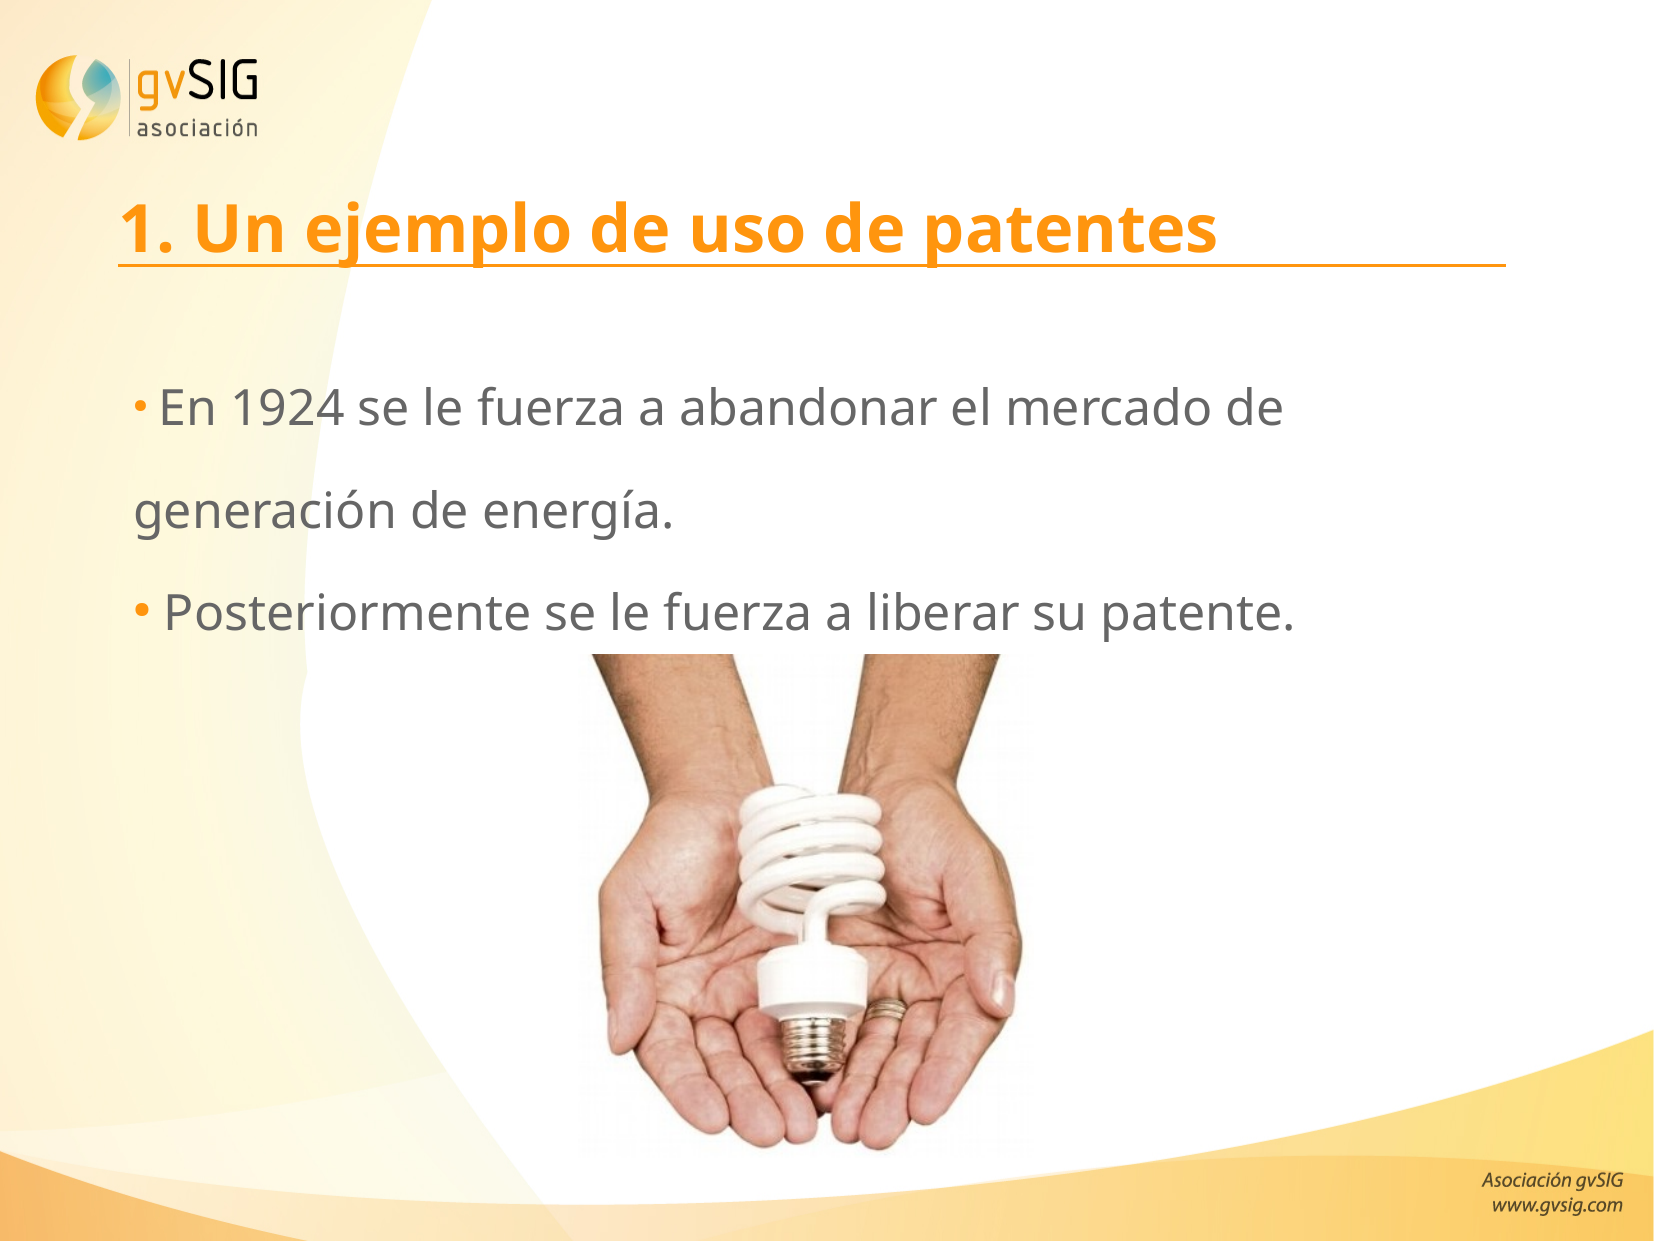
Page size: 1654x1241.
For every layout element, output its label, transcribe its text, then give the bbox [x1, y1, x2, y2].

text_box En 1924 se le fuerza a abandonar el mercado de generación de energía. Posteriormente se le fuerza a liberar su patente. [118, 330, 1477, 754]
picture [0, 0, 1654, 1241]
title 1. Un ejemplo de uso de patentes [118, 177, 1607, 276]
